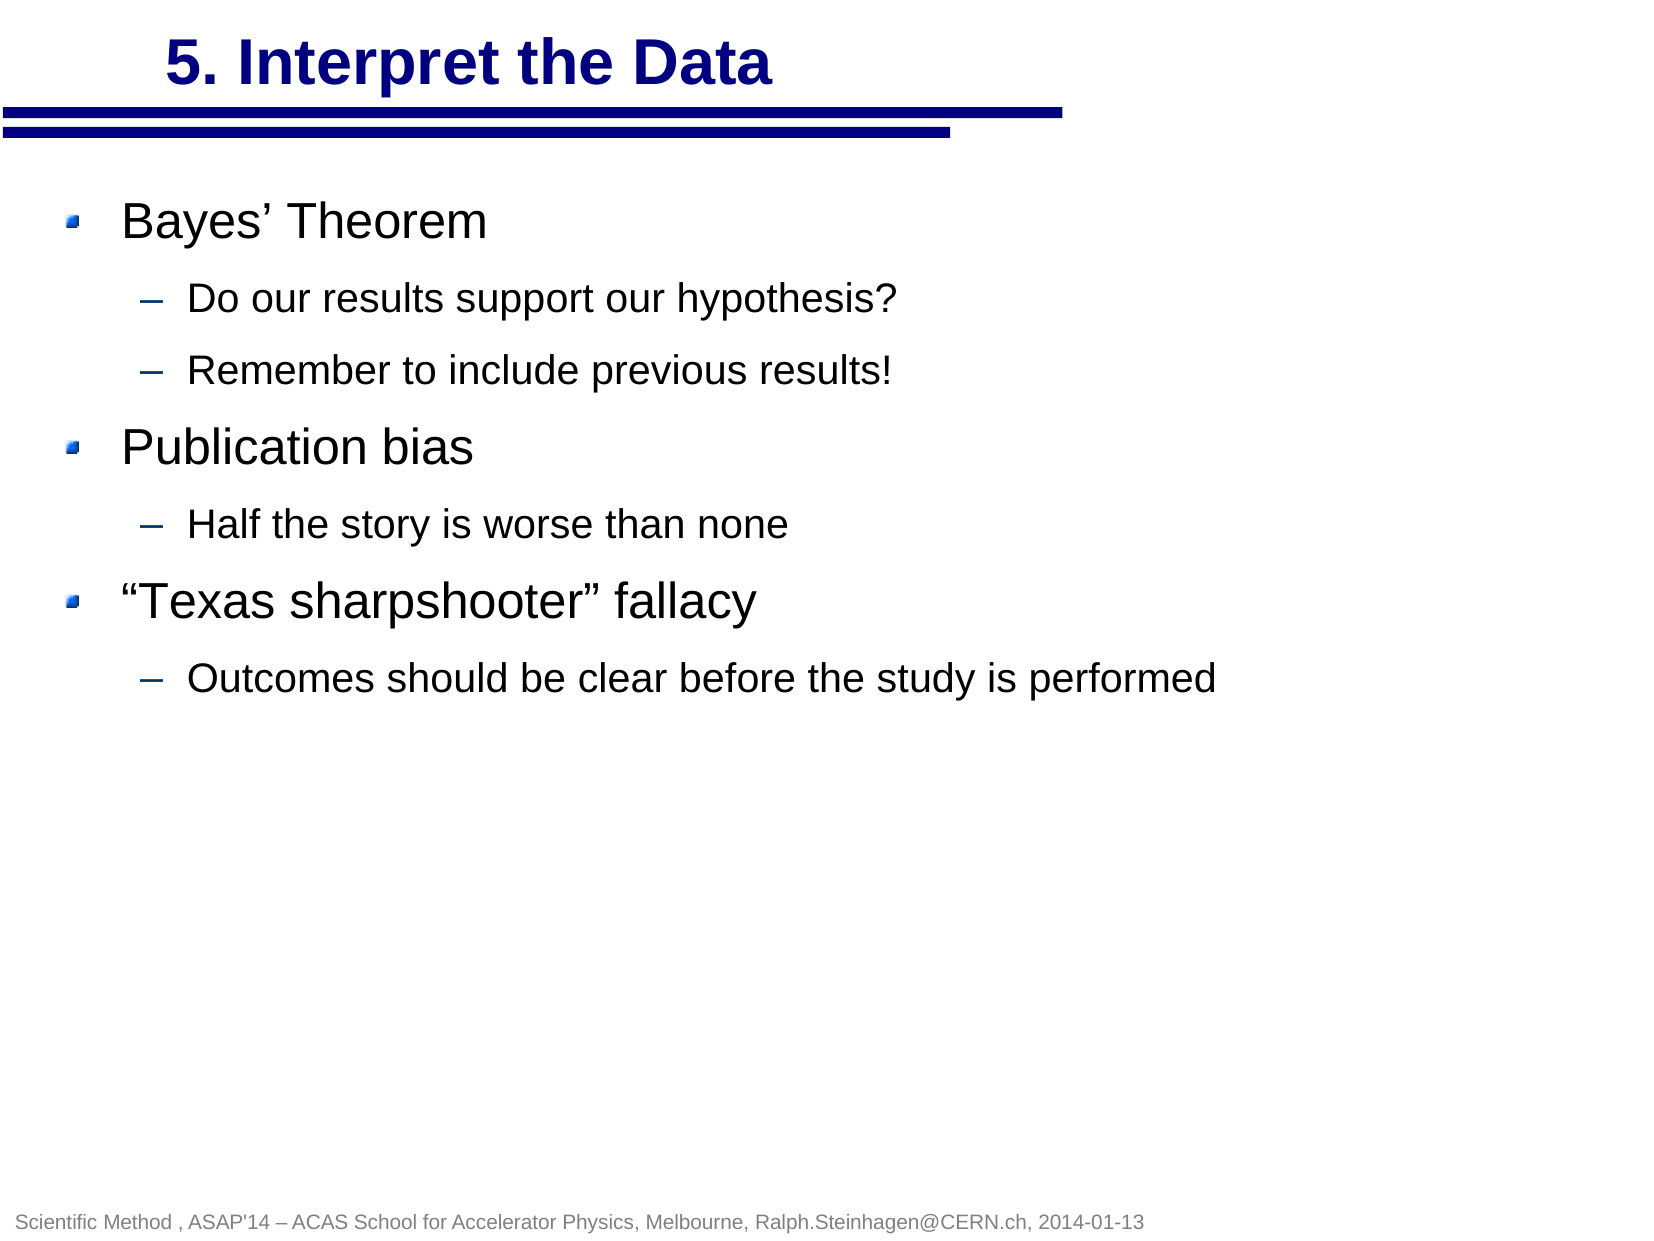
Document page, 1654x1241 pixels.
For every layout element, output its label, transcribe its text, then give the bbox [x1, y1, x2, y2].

list Bayes’ Theorem Do our results support our hypothesis? Remember to include previous results! Publication bias Half the story is worse than none “Texas sharpshooter” fallacy Outcomes should be clear before the study is performed [65, 192, 1628, 1205]
title 5. Interpret the Data [165, 0, 1323, 124]
